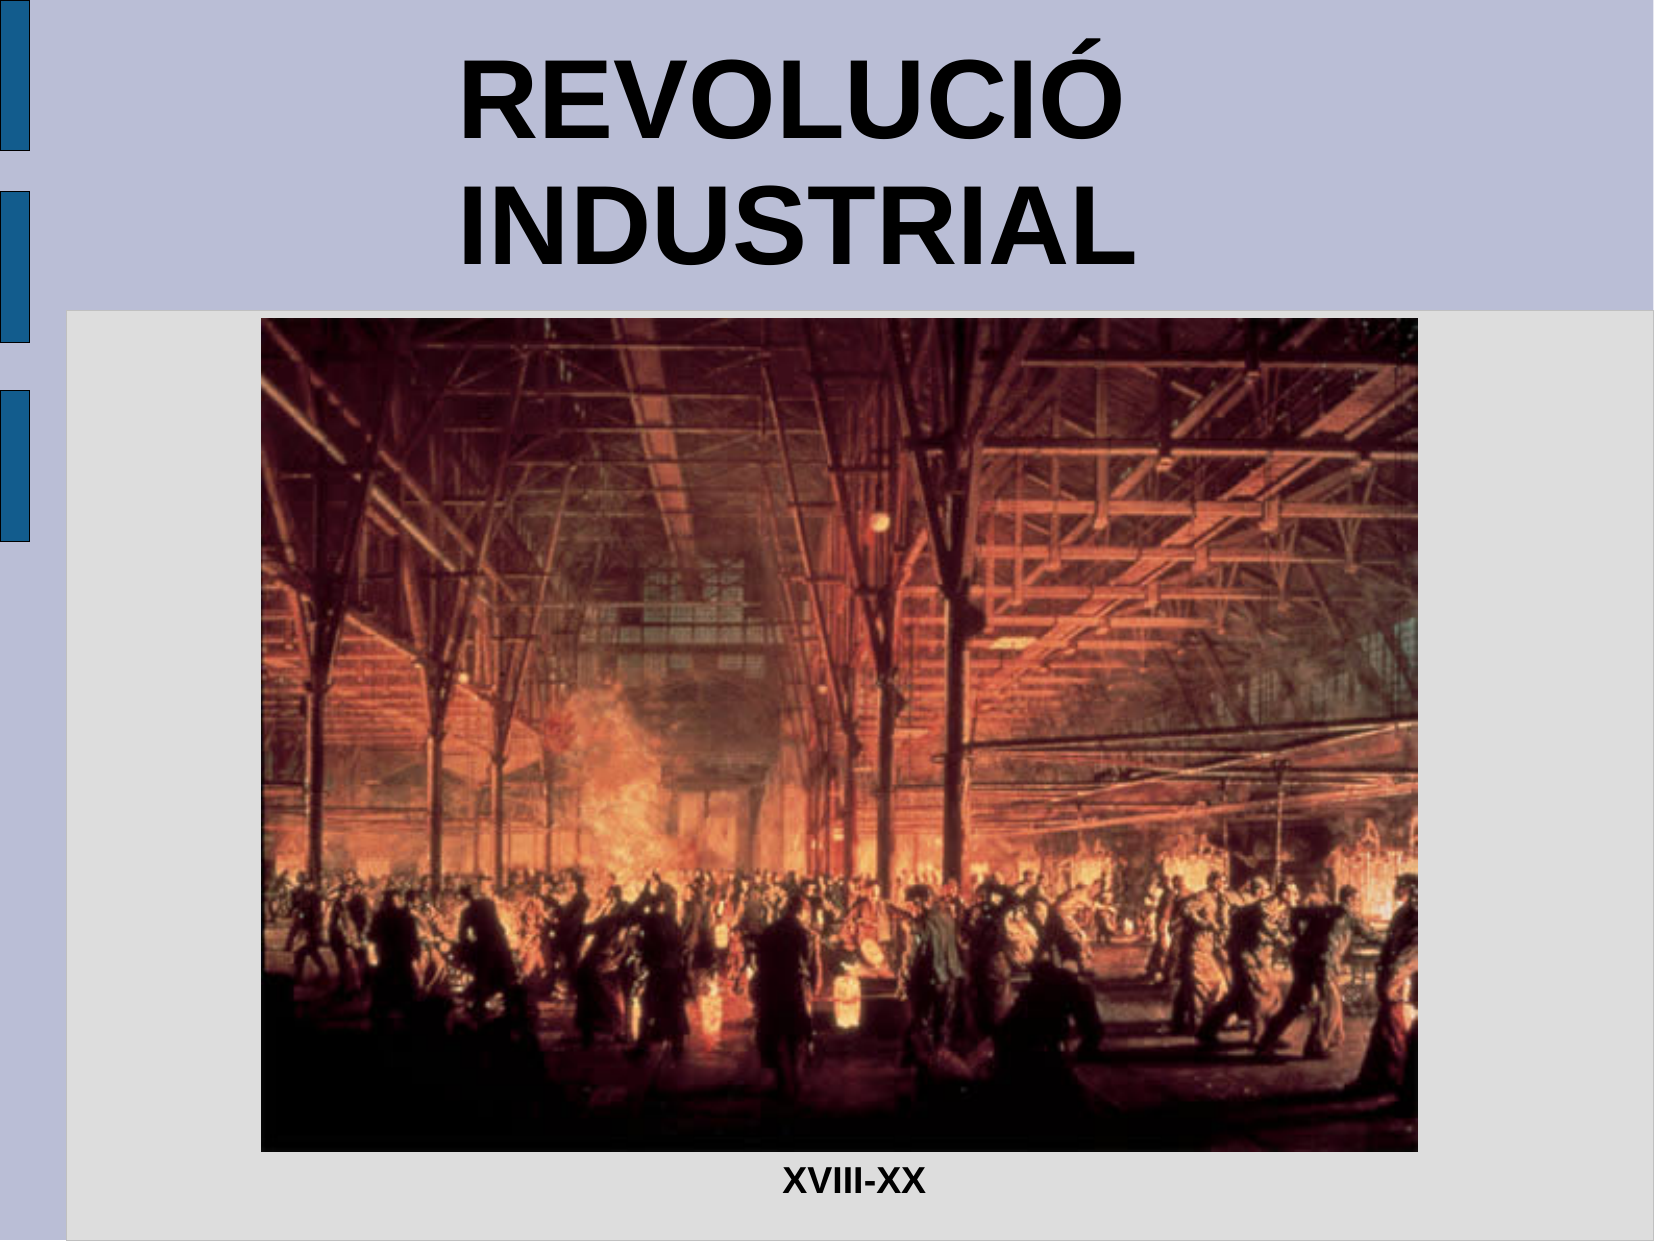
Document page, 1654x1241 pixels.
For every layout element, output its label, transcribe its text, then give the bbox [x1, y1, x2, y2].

picture [261, 318, 1418, 1152]
text_box XVIII-XX [767, 1152, 942, 1211]
text_box REVOLUCIÓ INDUSTRIAL [442, 29, 1173, 296]
